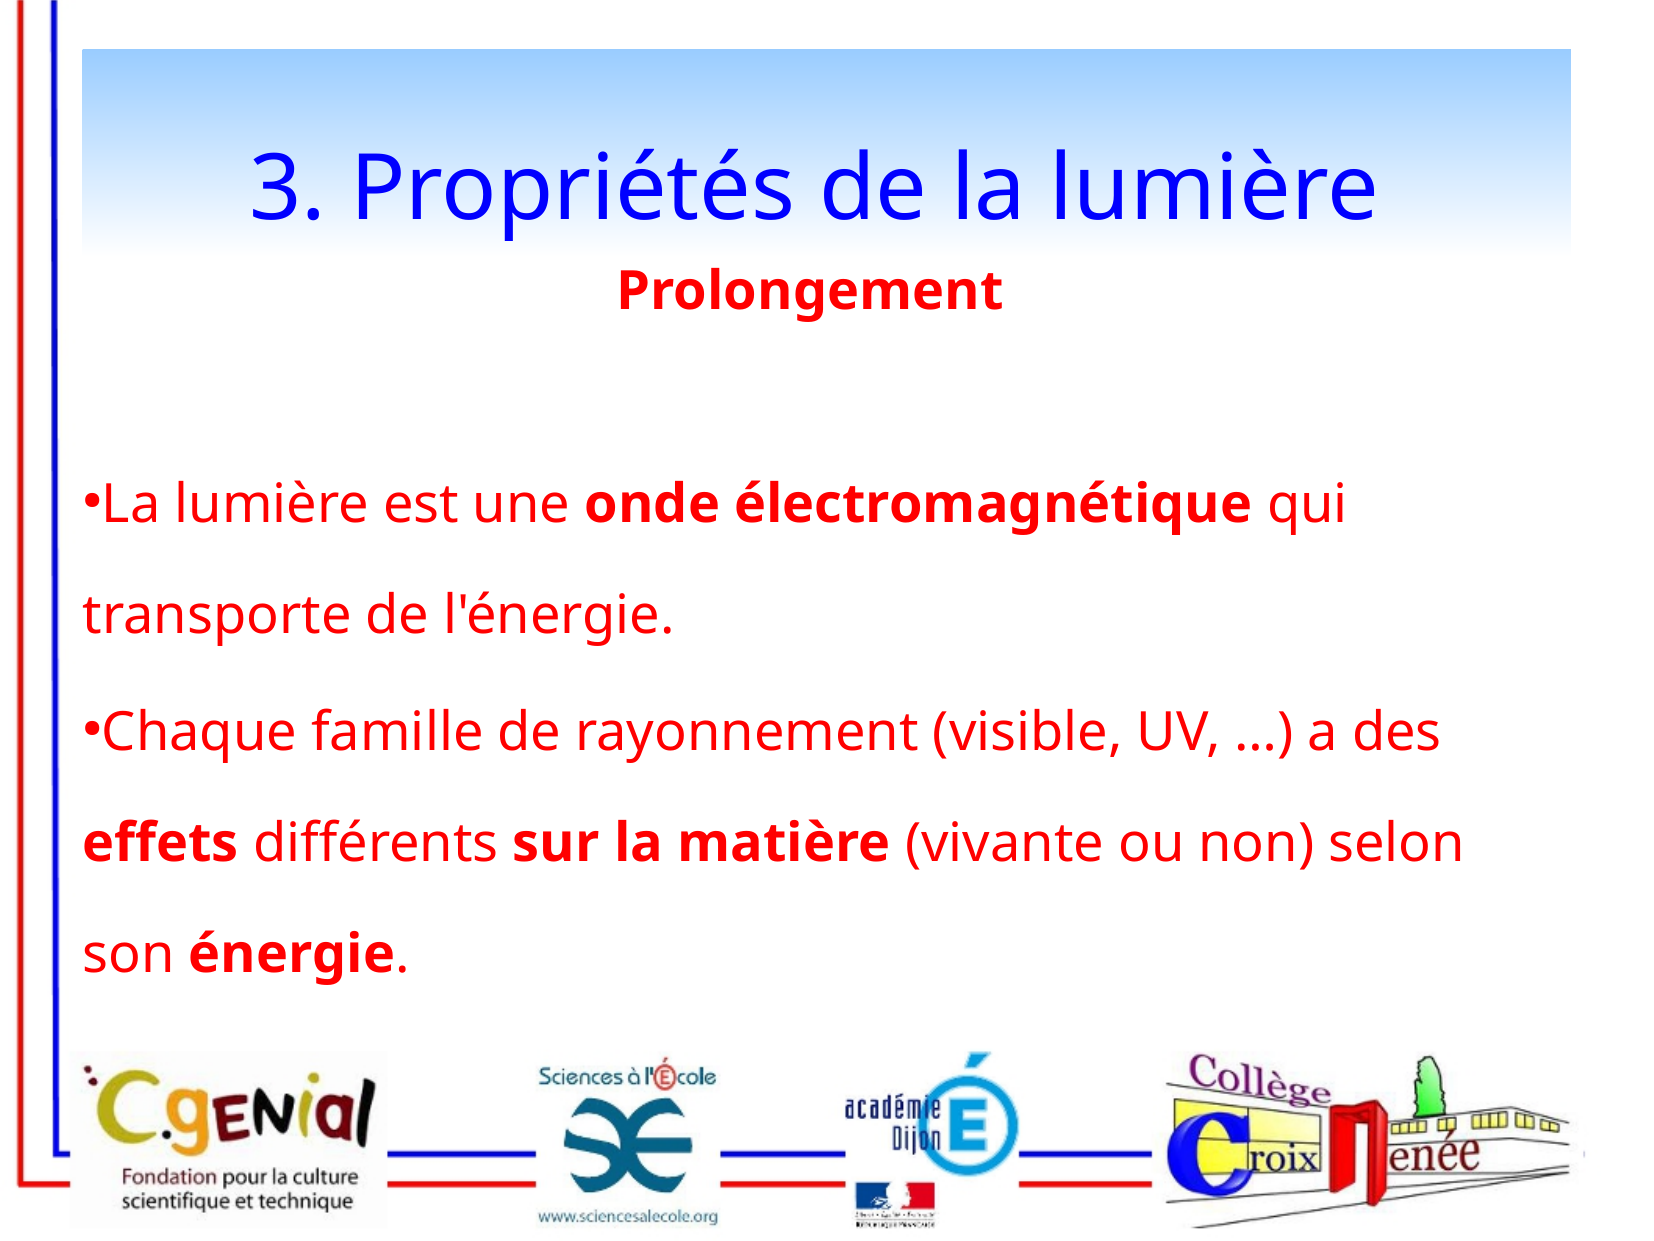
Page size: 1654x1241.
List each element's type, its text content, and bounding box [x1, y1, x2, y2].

title 3. Propriétés de la lumière [82, 49, 1571, 257]
subtitle Prolongement La lumière est une onde électromagnétique qui transporte de l'énergie. Chaque famille de rayonnement (visible, UV, …) a des effets différents sur la matière (vivante ou non) selon son énergie. [82, 267, 1538, 1033]
picture [0, 0, 1654, 1241]
